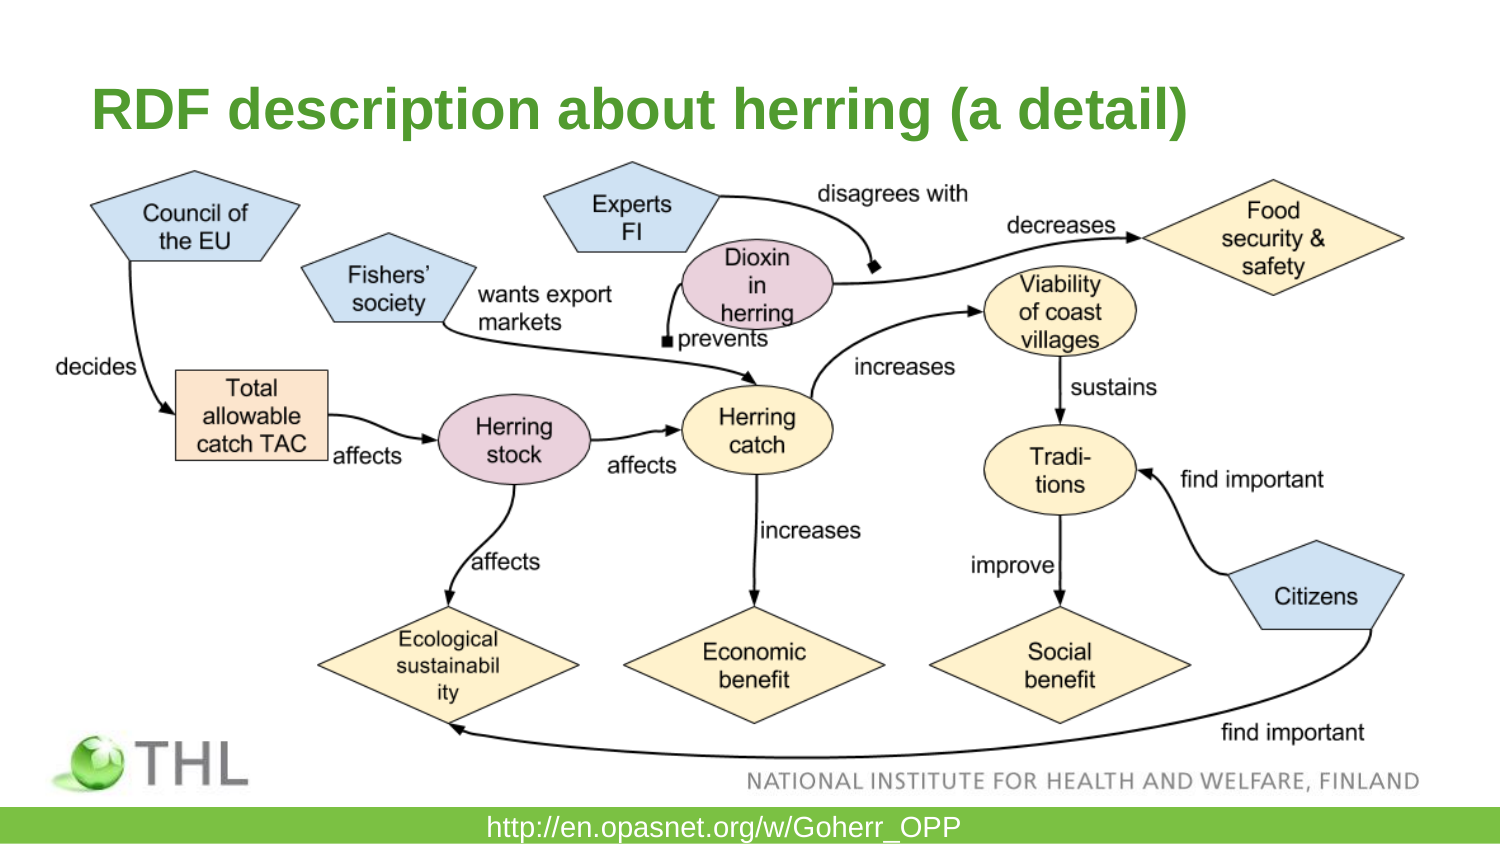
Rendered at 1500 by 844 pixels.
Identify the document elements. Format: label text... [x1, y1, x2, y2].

title RDF description about herring (a detail) [76, 32, 1424, 155]
picture [24, 155, 1465, 803]
